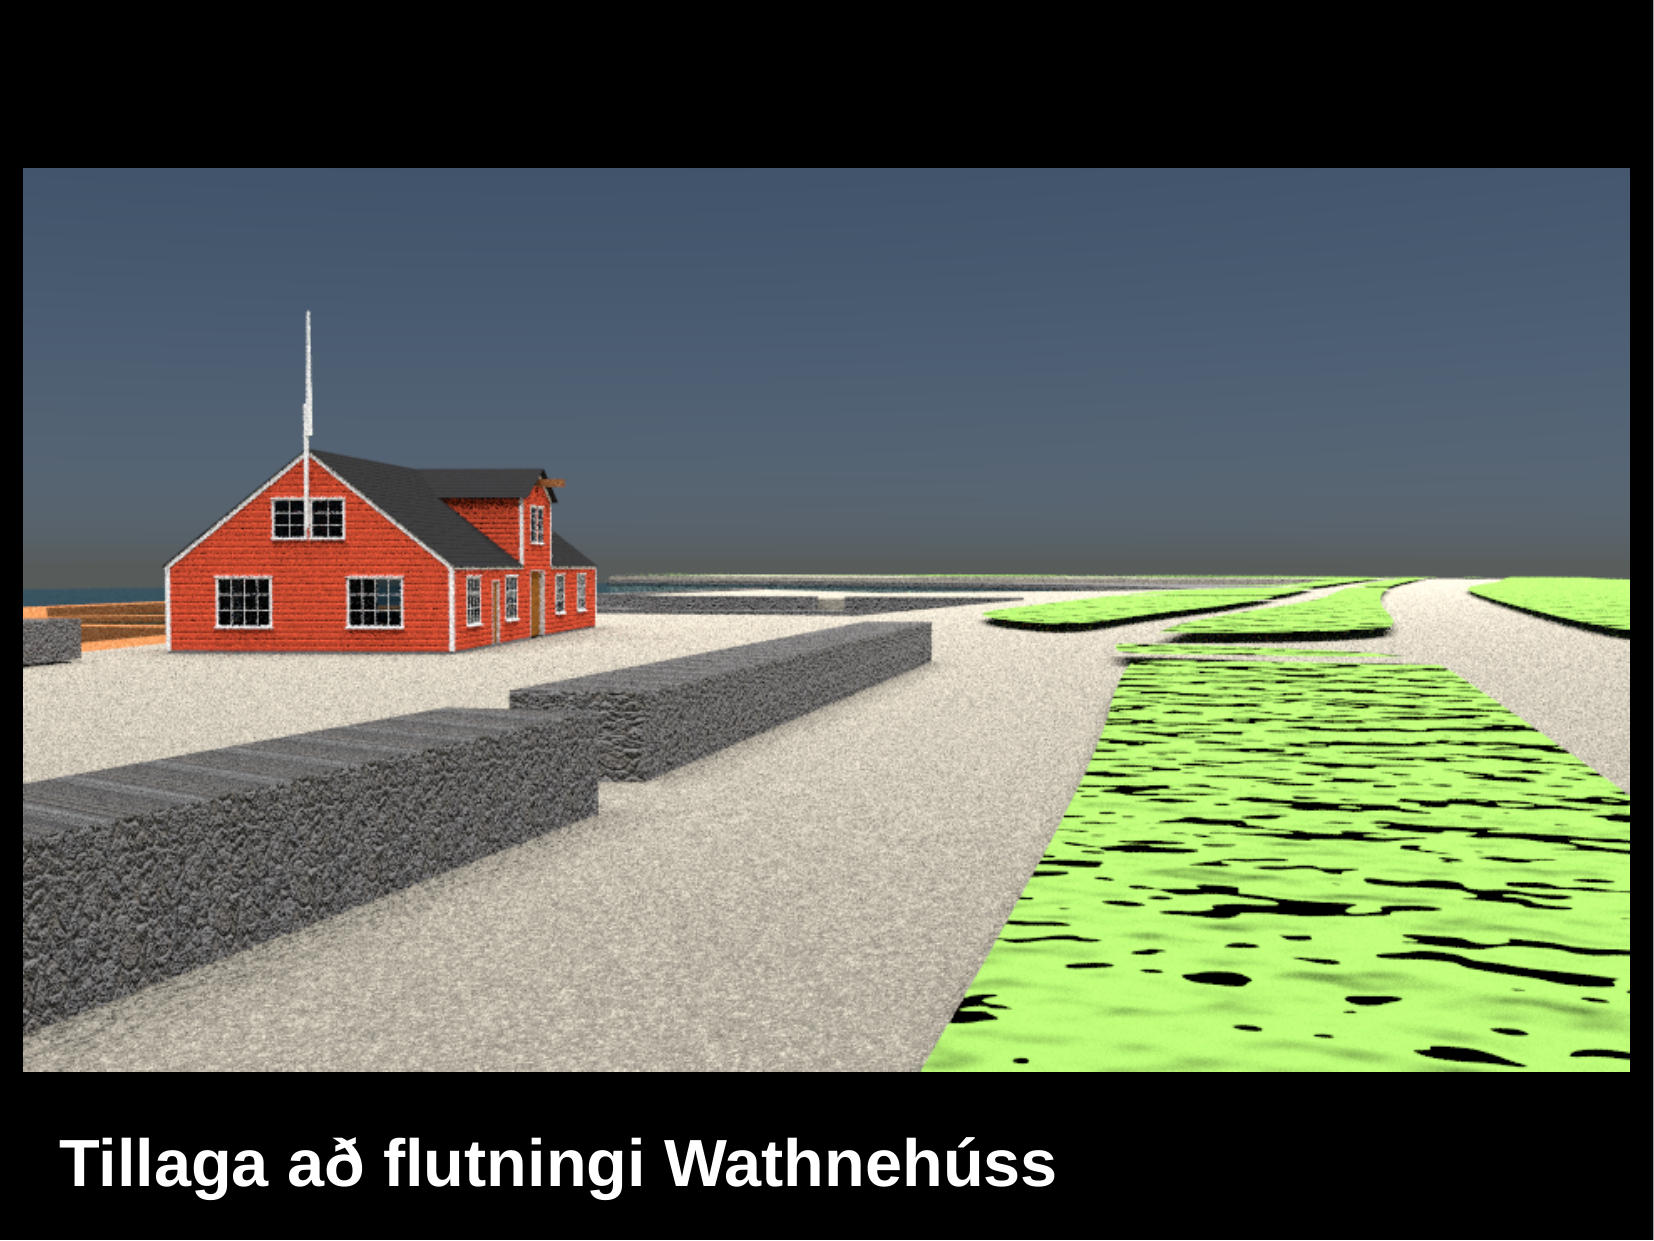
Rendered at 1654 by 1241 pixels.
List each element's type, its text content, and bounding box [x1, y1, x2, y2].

picture [23, 168, 1630, 1072]
title Tillaga að flutningi Wathnehúss [59, 1098, 1548, 1229]
